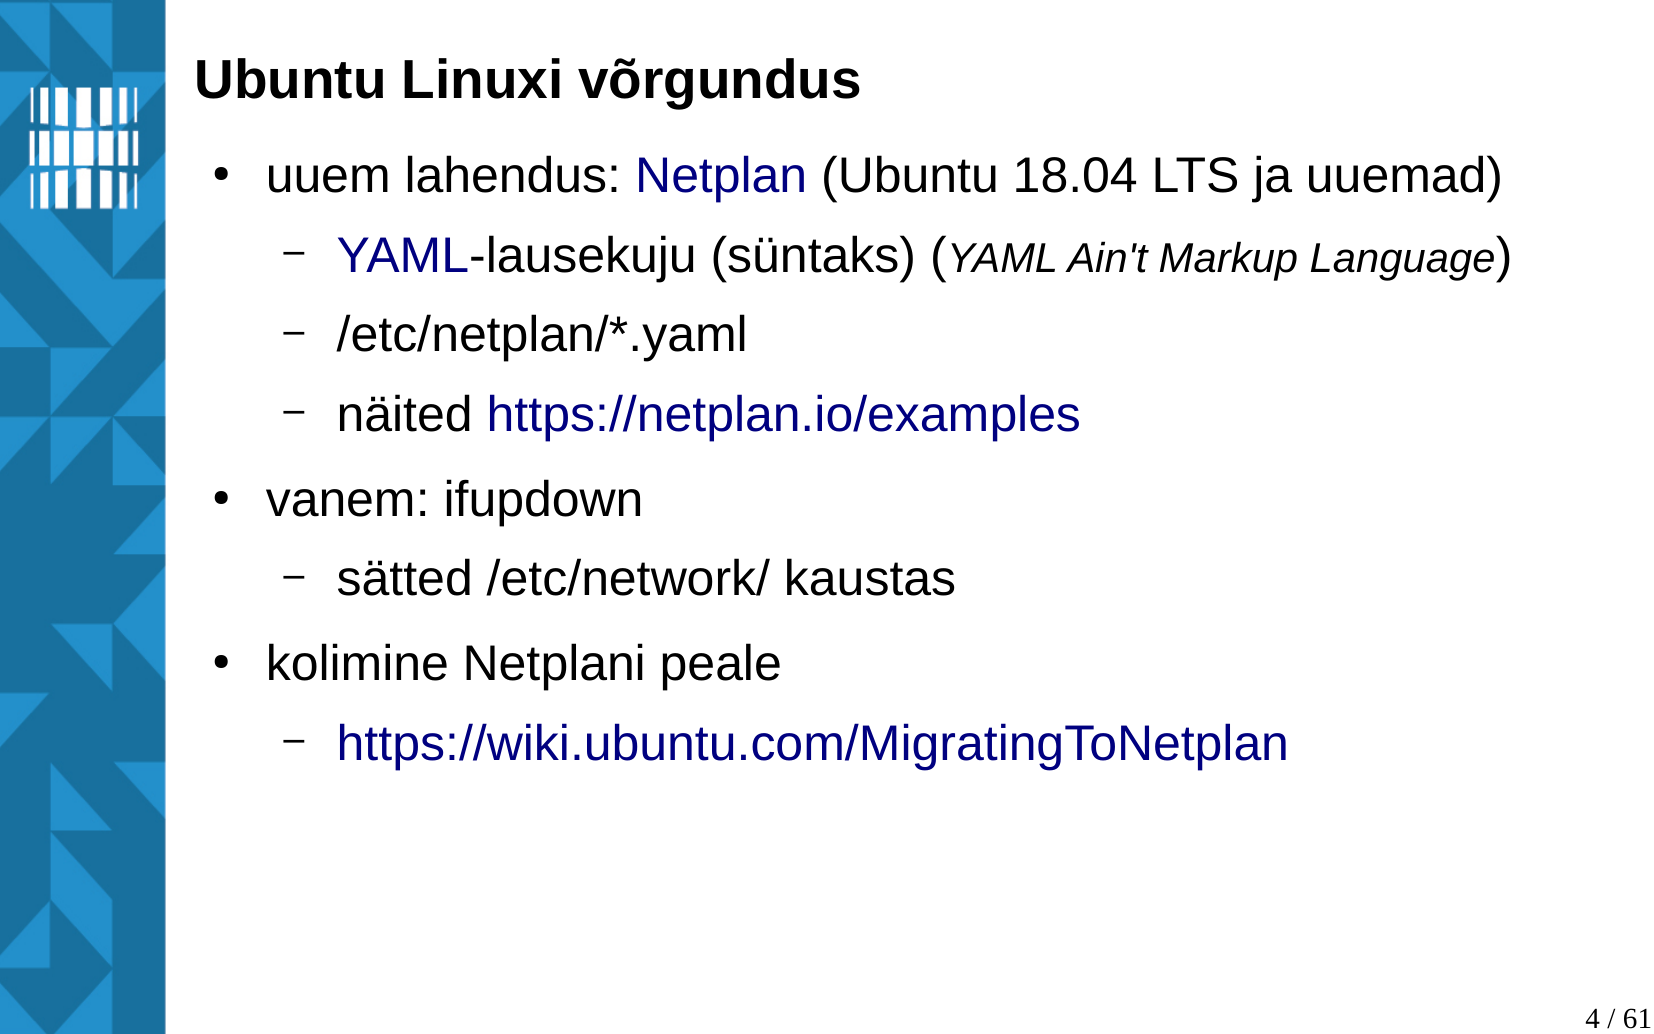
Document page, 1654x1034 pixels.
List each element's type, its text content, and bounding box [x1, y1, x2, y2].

list uuem lahendus: Netplan (Ubuntu 18.04 LTS ja uuemad) YAML-lausekuju (süntaks) (YAML Ain't Markup Language) /etc/netplan/*.yaml näited https://netplan.io/examples vanem: ifupdown sätted /etc/network/ kaustas kolimine Netplani peale https://wiki.ubuntu.com/MigratingToNetplan [194, 147, 1595, 975]
title Ubuntu Linuxi võrgundus [194, 28, 1547, 131]
